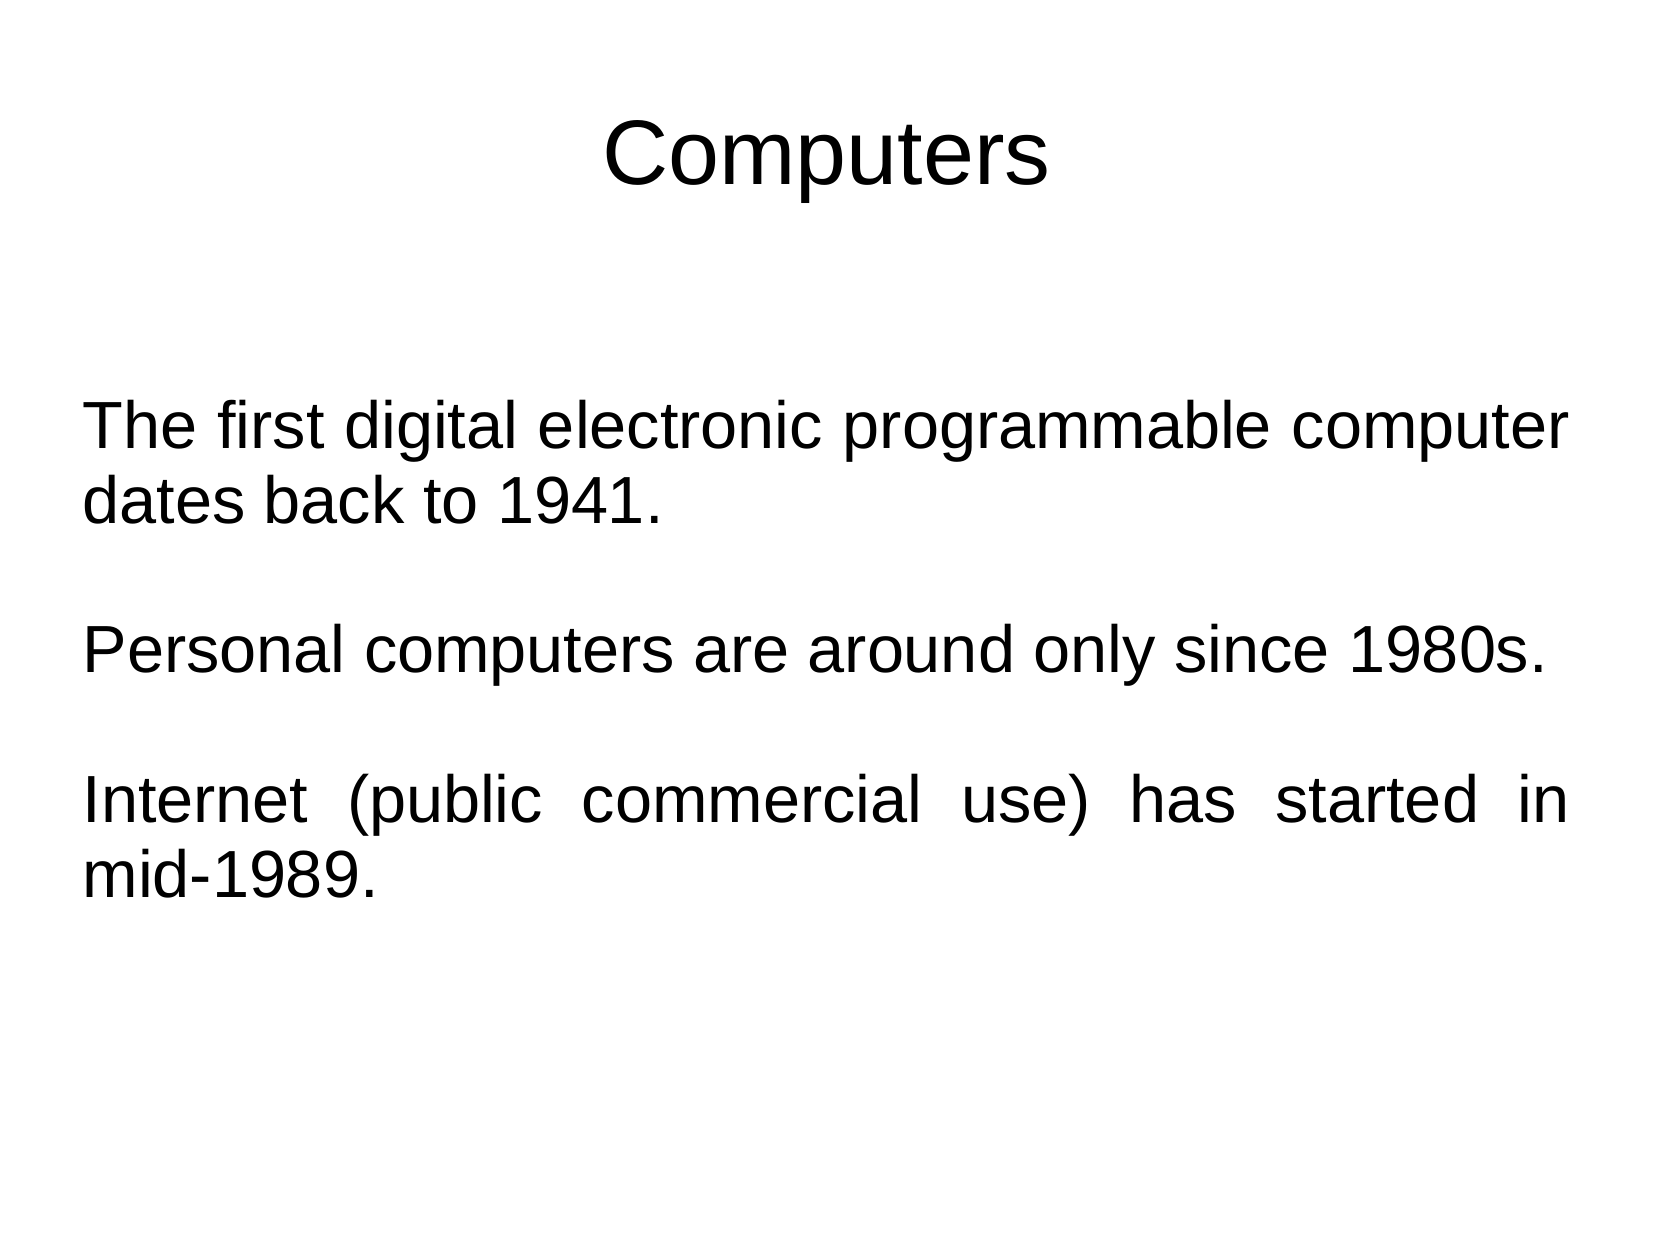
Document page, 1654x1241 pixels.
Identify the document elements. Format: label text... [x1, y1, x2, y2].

subtitle The first digital electronic programmable computer dates back to 1941. Personal computers are around only since 1980s. Internet (public commercial use) has started in mid-1989. [82, 290, 1571, 1010]
title Computers [82, 49, 1571, 257]
